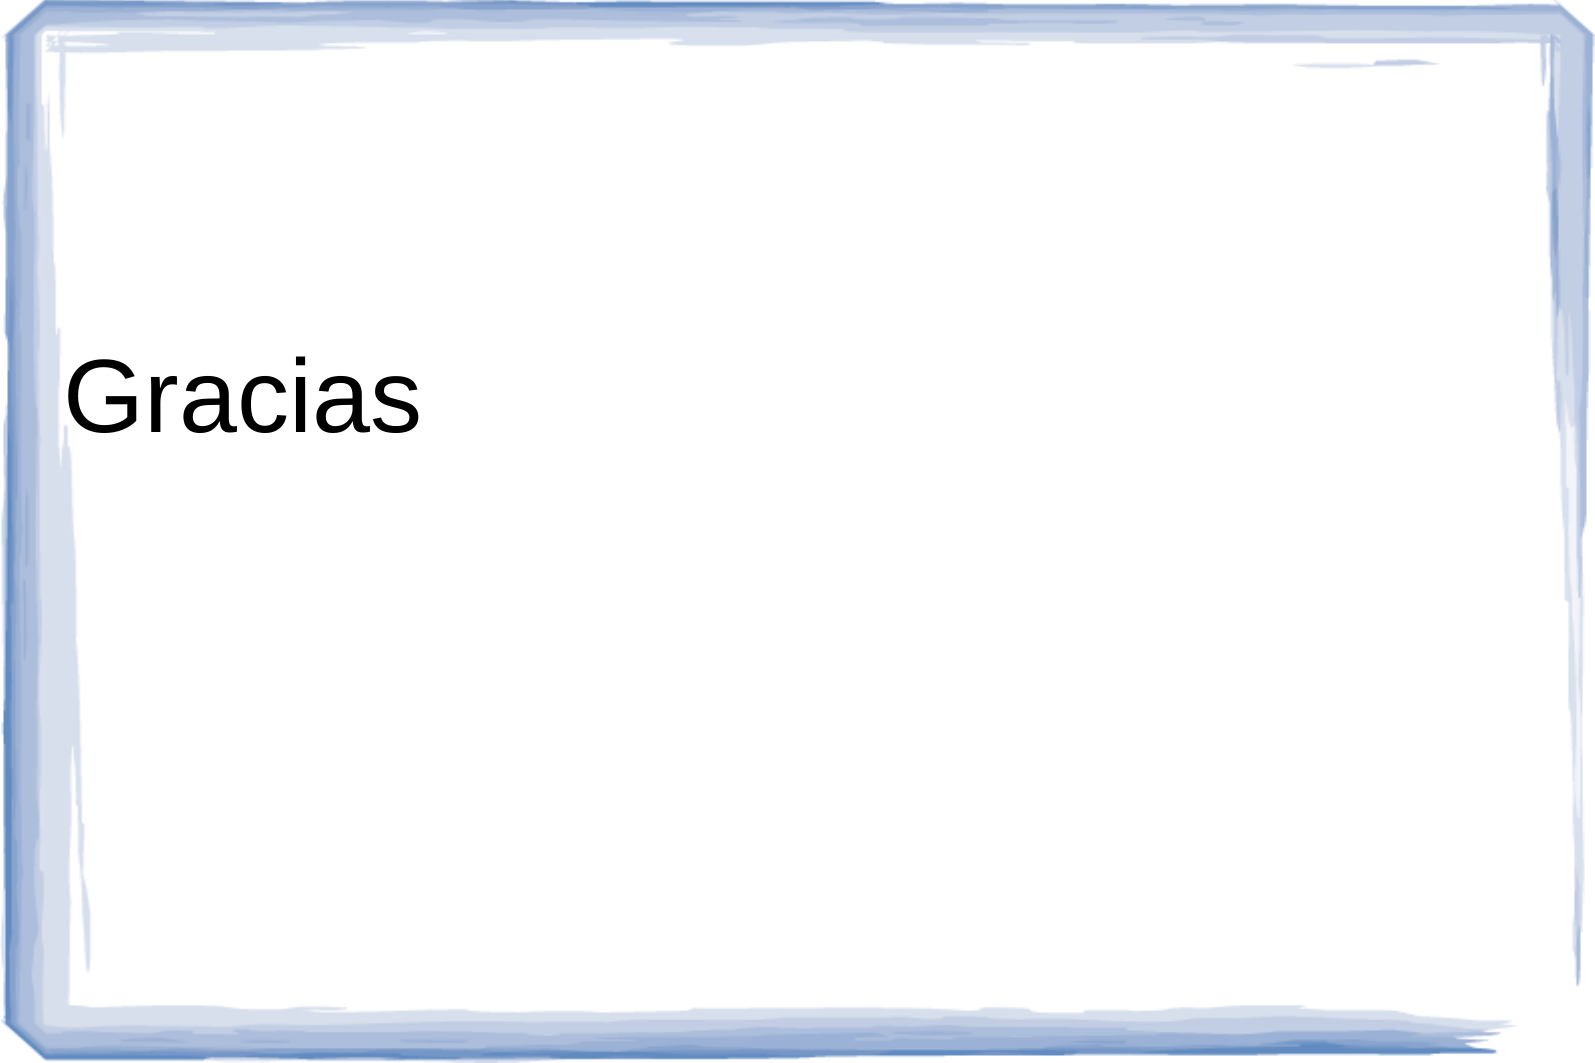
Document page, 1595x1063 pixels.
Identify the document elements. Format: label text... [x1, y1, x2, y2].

text_box Gracias [49, 78, 1562, 991]
